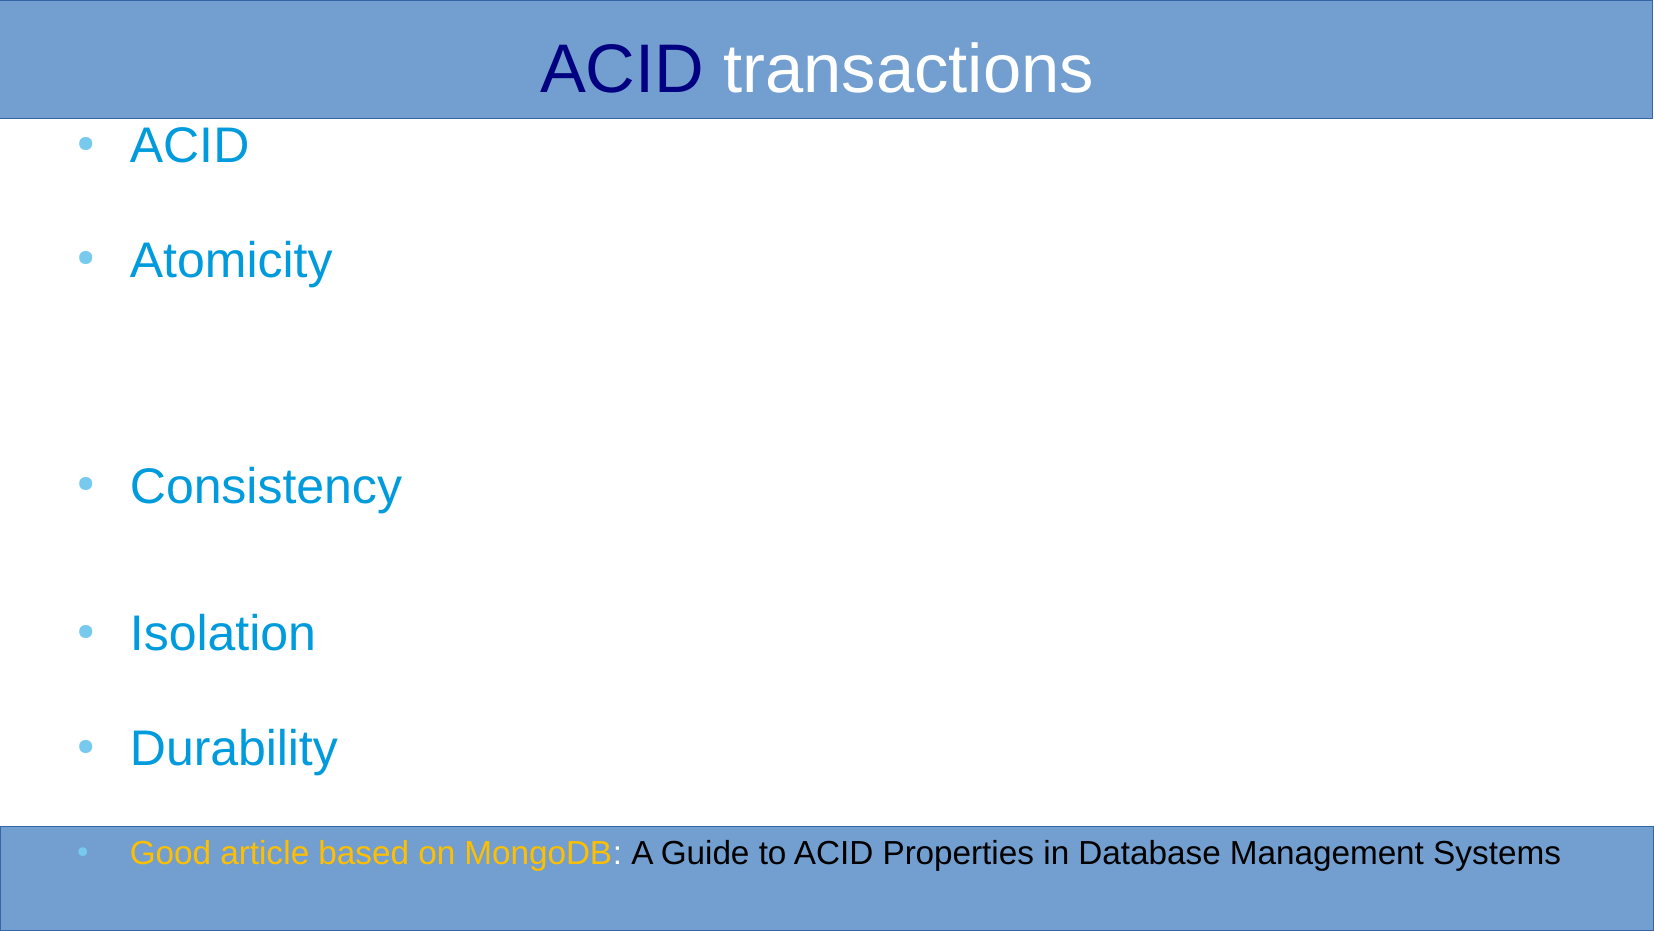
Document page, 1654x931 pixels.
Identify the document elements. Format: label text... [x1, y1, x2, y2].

list ACID is a set of properties of database transactions intended to guarantee data validity despite errors, power failures, and other mishaps. Atomicity Transactions are often composed of multiple statements. Atomicity guarantees that each transaction is treated as a single "unit", which either succeeds completely or fails completely: if any of the statements constituting a transaction fails to complete, the entire transaction fails and the database is left unchanged. An atomic system must guarantee atomicity in each and every situation, including power failures, errors, and crashes Consistency ensures that a transaction can only bring the database from one consistent state to another, preserving database invariants: any data written to the database must be valid according to all defined rules, including constraints, cascades, triggers, and any combination Isolation ensures that concurrent execution of transactions leaves the database in the same state that would have been obtained if the transactions were executed sequentially. Durability guarantees that once a transaction has been committed, it will remain committed even in the case of a system failure Good article based on MongoDB: A Guide to ACID Properties in Database Management Systems [59, 116, 1576, 886]
title ACID transactions [59, 29, 1595, 108]
